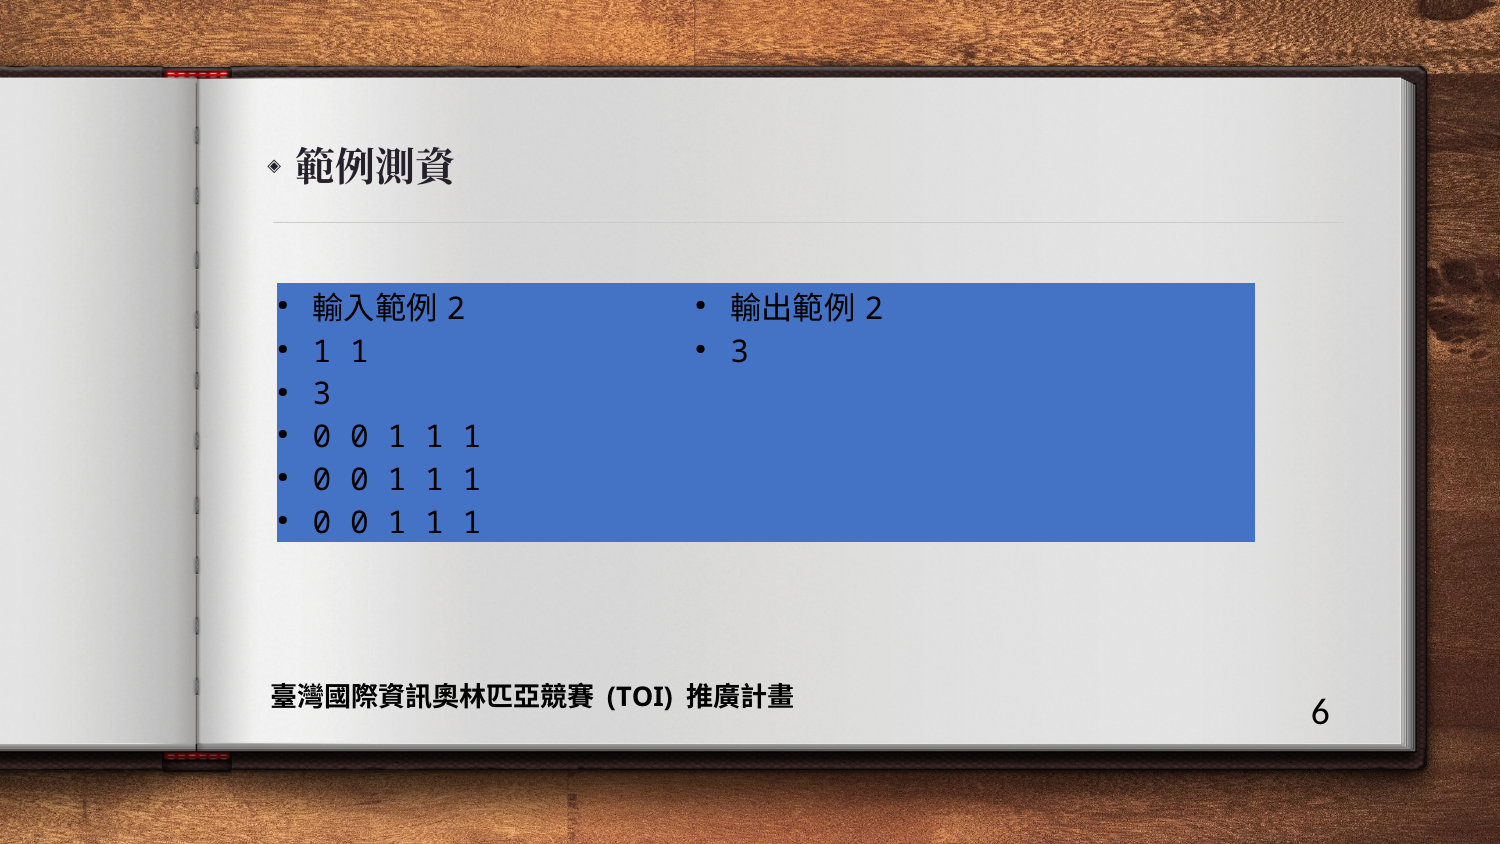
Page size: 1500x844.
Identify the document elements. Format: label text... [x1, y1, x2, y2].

table_header 輸入範例2 1 1 3 0 0 1 1 1 0 0 1 1 1 0 0 1 1 1 [277, 283, 695, 542]
list 範例測資 [252, 126, 1194, 205]
table_header 輸出範例2 3 [695, 283, 1255, 542]
text_box [1295, 672, 1386, 737]
